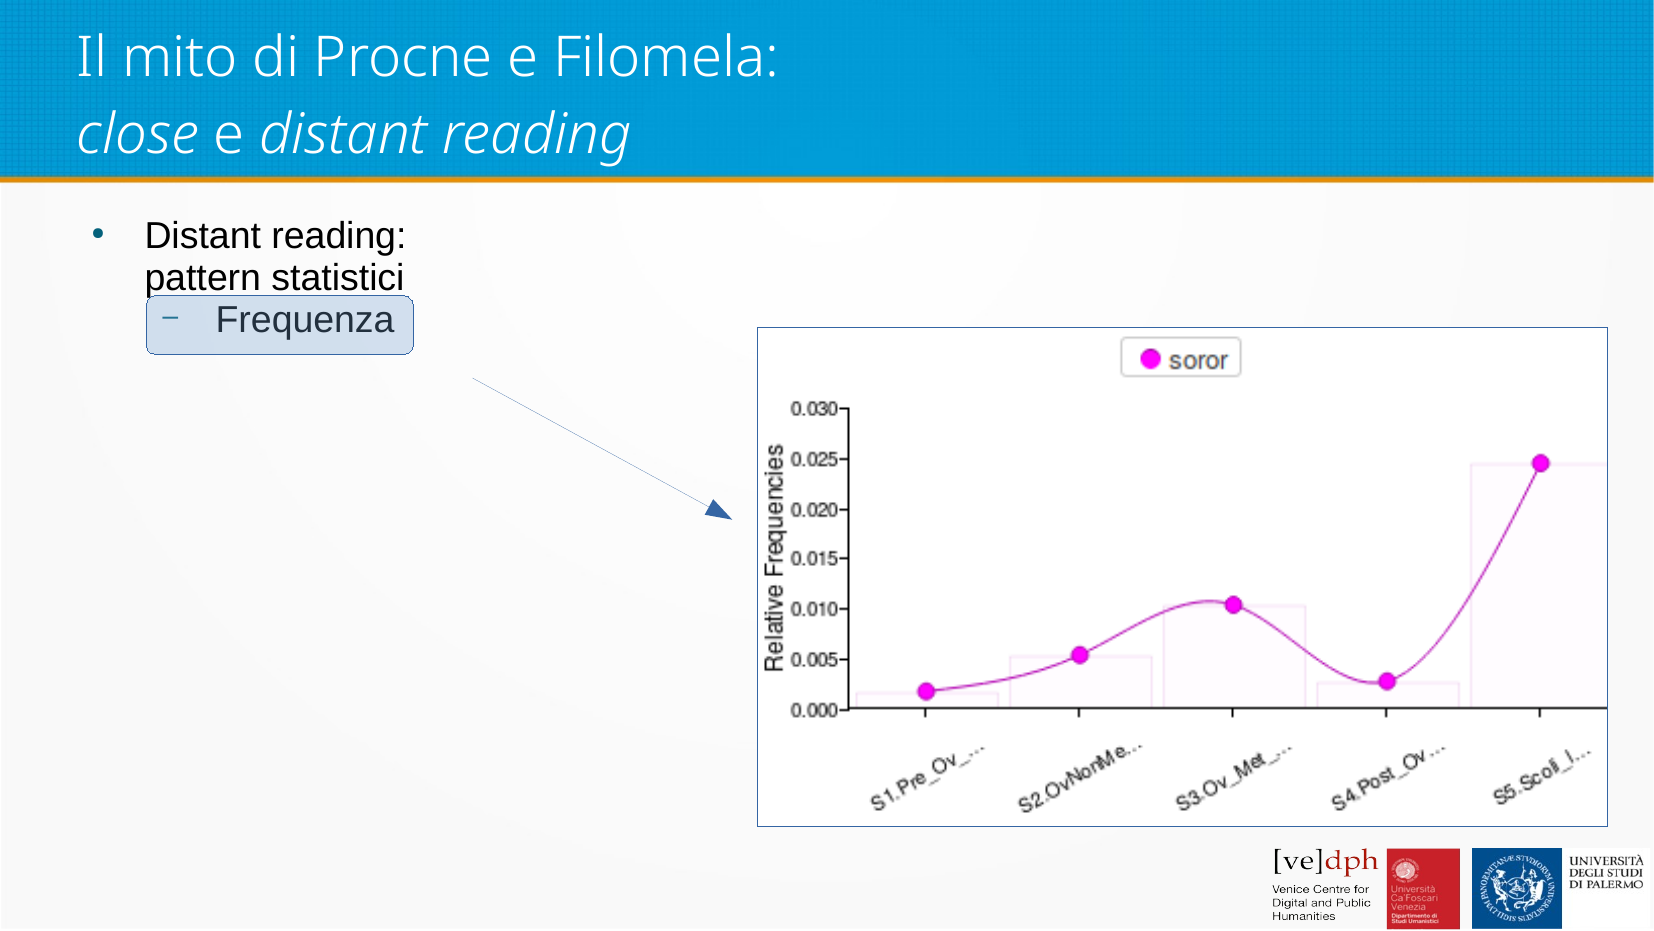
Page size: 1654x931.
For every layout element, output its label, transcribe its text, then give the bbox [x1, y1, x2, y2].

text_box [146, 295, 414, 355]
title Il mito di Procne e Filomela: close e distant reading [76, 14, 1565, 171]
text_box Distant reading: pattern statistici Frequenza [59, 206, 839, 827]
picture [0, 175, 1654, 931]
